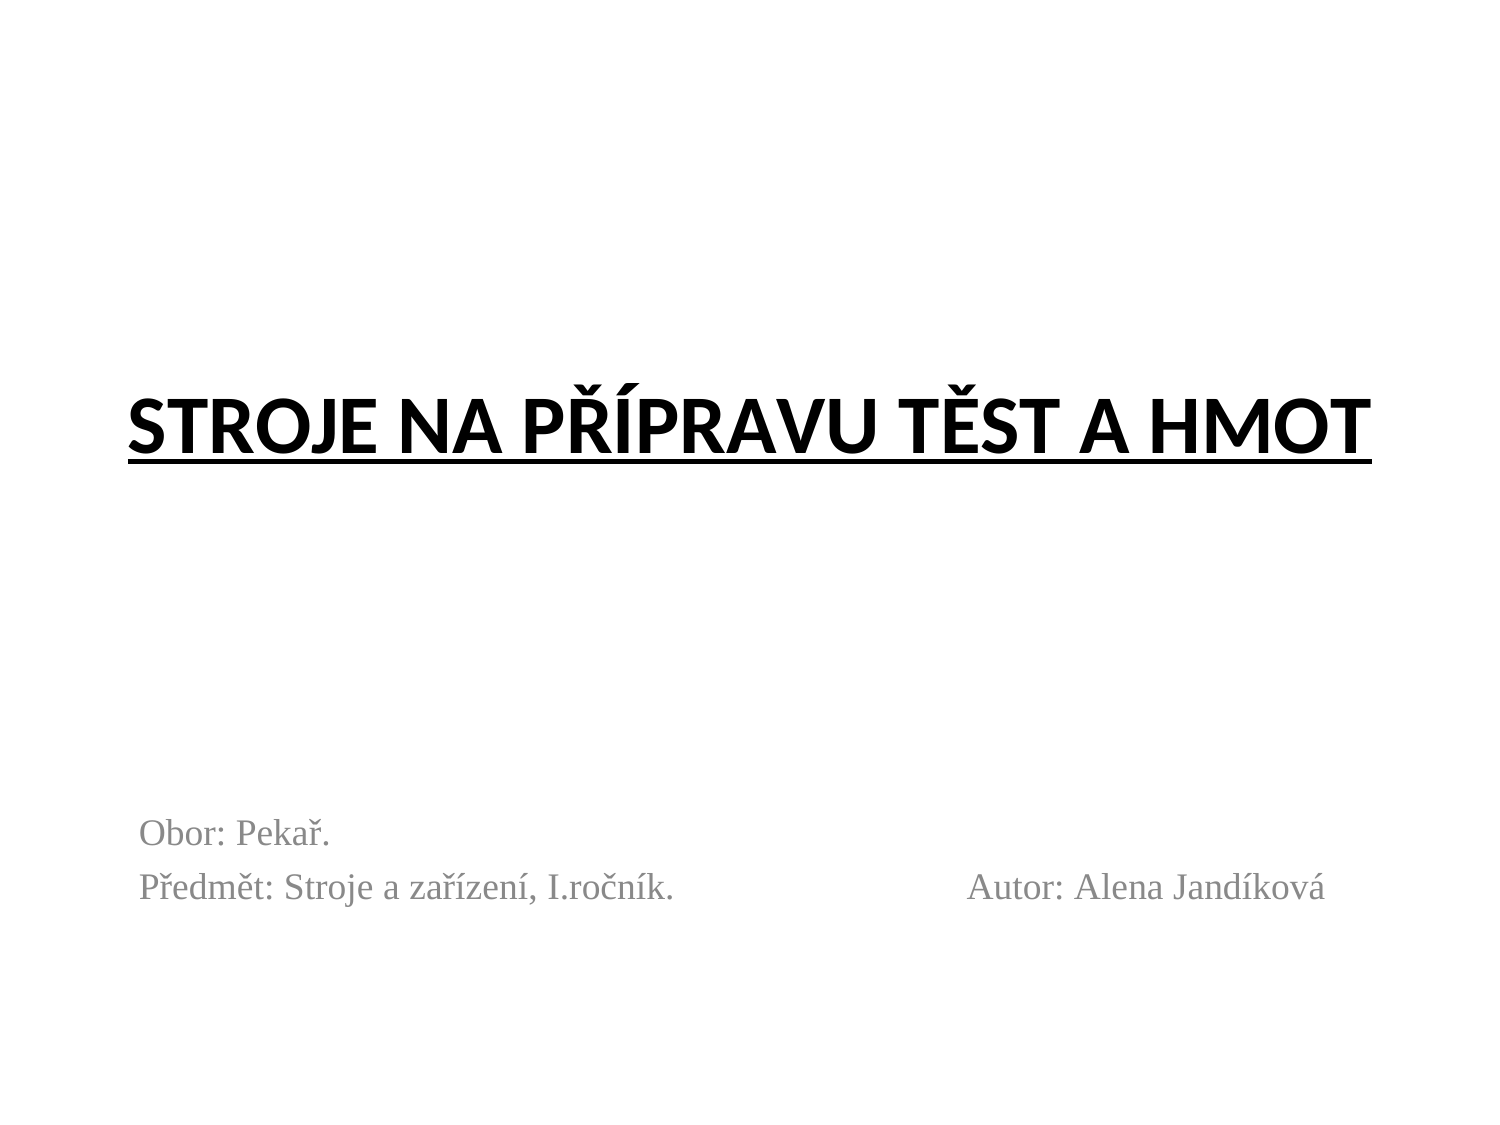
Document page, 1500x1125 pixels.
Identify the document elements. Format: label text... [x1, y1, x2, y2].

title STROJE NA PŘÍPRAVU TĚST A HMOT [112, 349, 1388, 591]
text_box Obor: Pekař. Předmět: Stroje a zařízení, I.ročník. Autor: Alena Jandíková [123, 637, 1365, 970]
